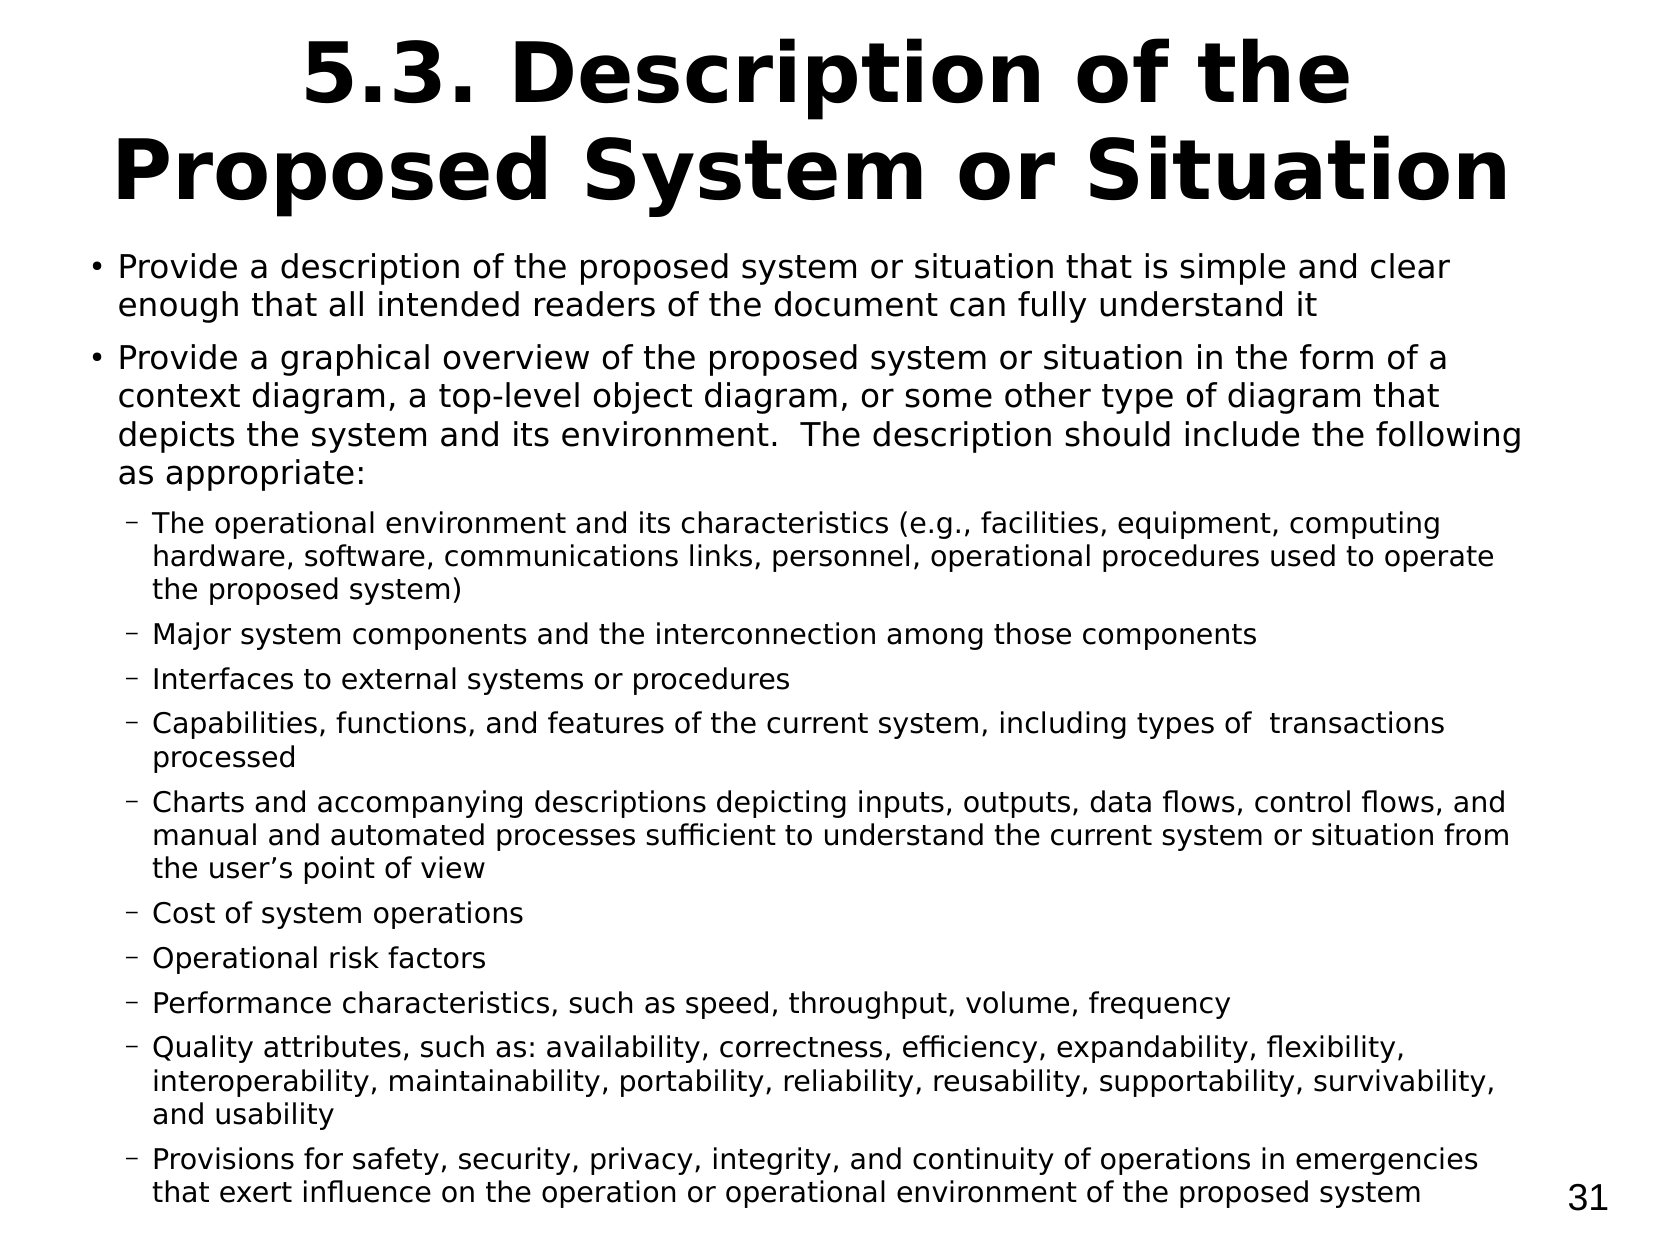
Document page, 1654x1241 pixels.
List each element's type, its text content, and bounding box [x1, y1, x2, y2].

list Provide a description of the proposed system or situation that is simple and clear enough that all intended readers of the document can fully understand it Provide a graphical overview of the proposed system or situation in the form of a context diagram, a top-level object diagram, or some other type of diagram that depicts the system and its environment. The description should include the following as appropriate: The operational environment and its characteristics (e.g., facilities, equipment, computing hardware, software, communications links, personnel, operational procedures used to operate the proposed system) Major system components and the interconnection among those components Interfaces to external systems or procedures Capabilities, functions, and features of the current system, including types of transactions processed Charts and accompanying descriptions depicting inputs, outputs, data flows, control flows, and manual and automated processes sufficient to understand the current system or situation from the user’s point of view Cost of system operations Operational risk factors Performance characteristics, such as speed, throughput, volume, frequency Quality attributes, such as: availability, correctness, efficiency, expandability, flexibility, interoperability, maintainability, portability, reliability, reusability, supportability, survivability, and usability Provisions for safety, security, privacy, integrity, and continuity of operations in emergencies that exert influence on the operation or operational environment of the proposed system [82, 248, 1538, 1217]
title 5.3. Description of the Proposed System or Situation [82, 25, 1571, 220]
